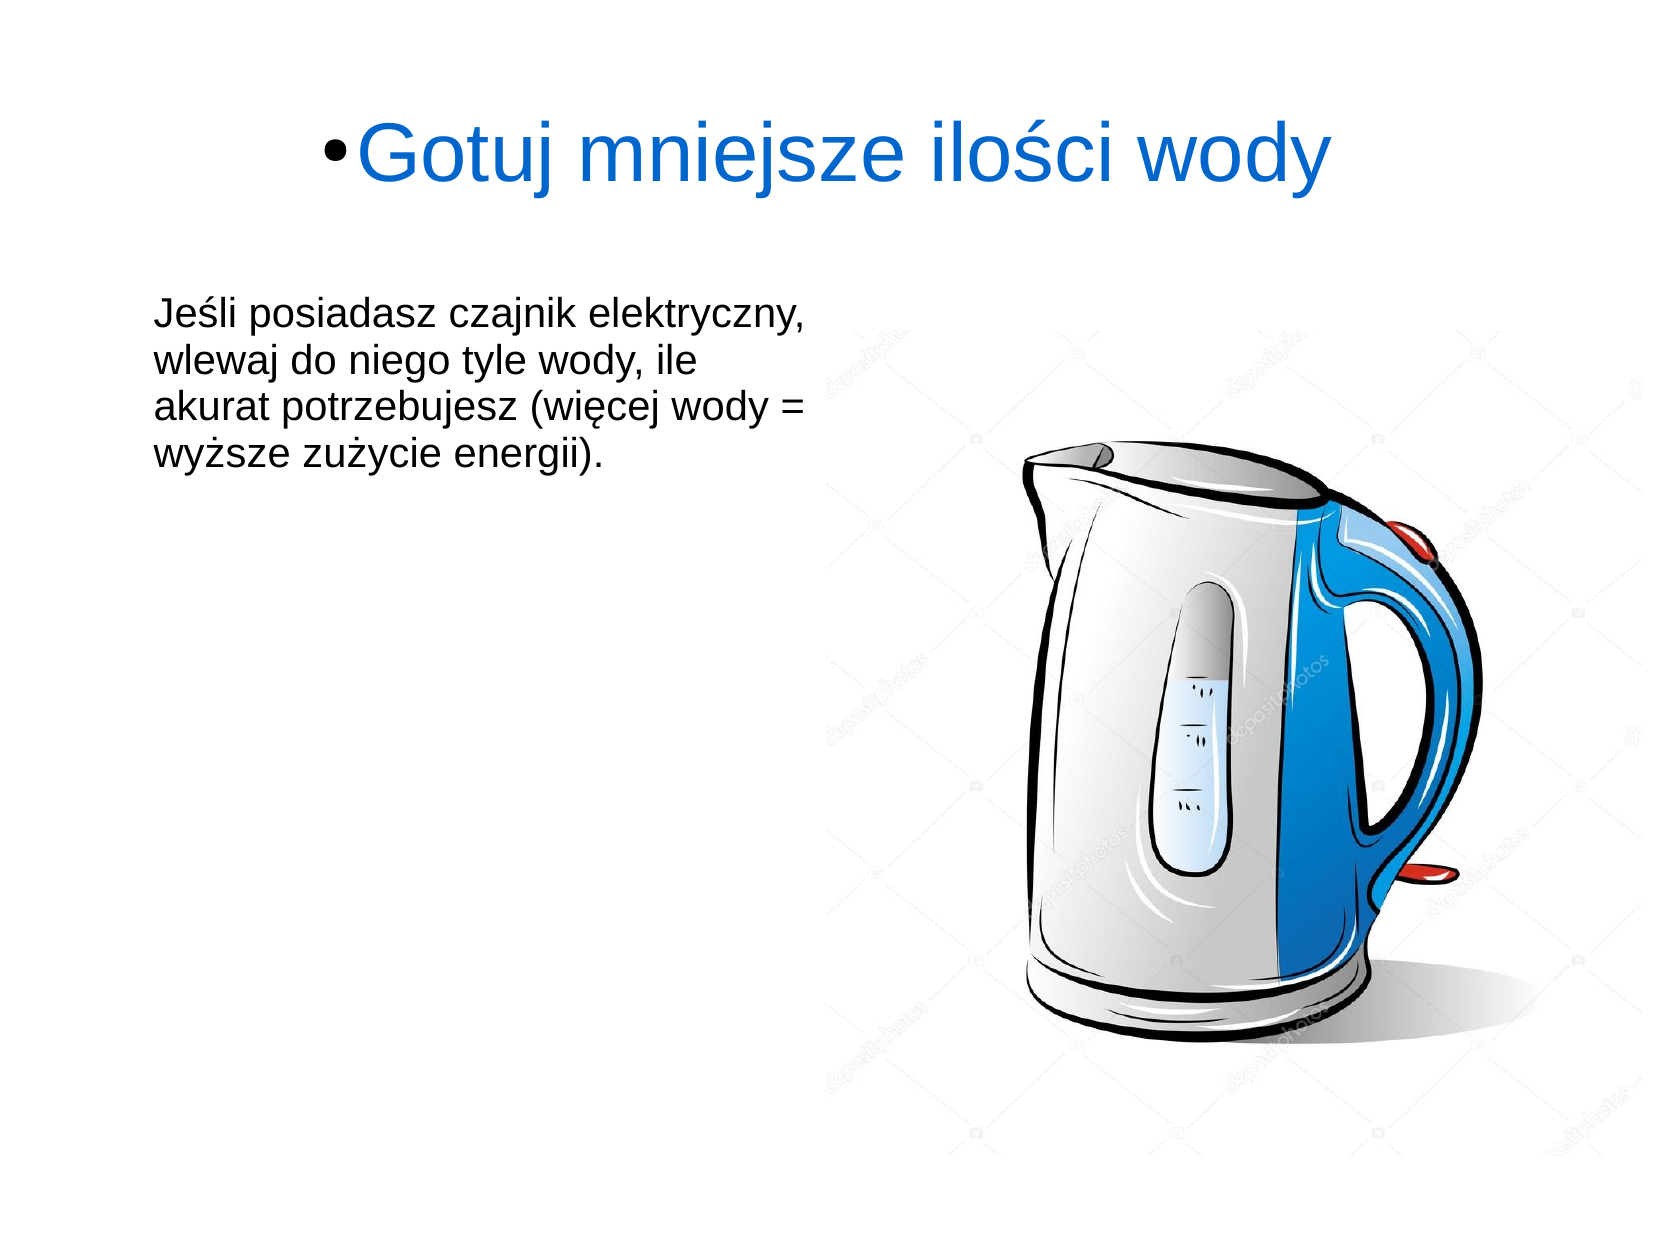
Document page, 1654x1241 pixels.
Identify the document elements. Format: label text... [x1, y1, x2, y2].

picture [826, 330, 1642, 1156]
list Jeśli posiadasz czajnik elektryczny, wlewaj do niego tyle wody, ile akurat potrzebujesz (więcej wody = wyższe zużycie energii). [82, 290, 809, 1109]
title Gotuj mniejsze ilości wody [82, 49, 1571, 257]
